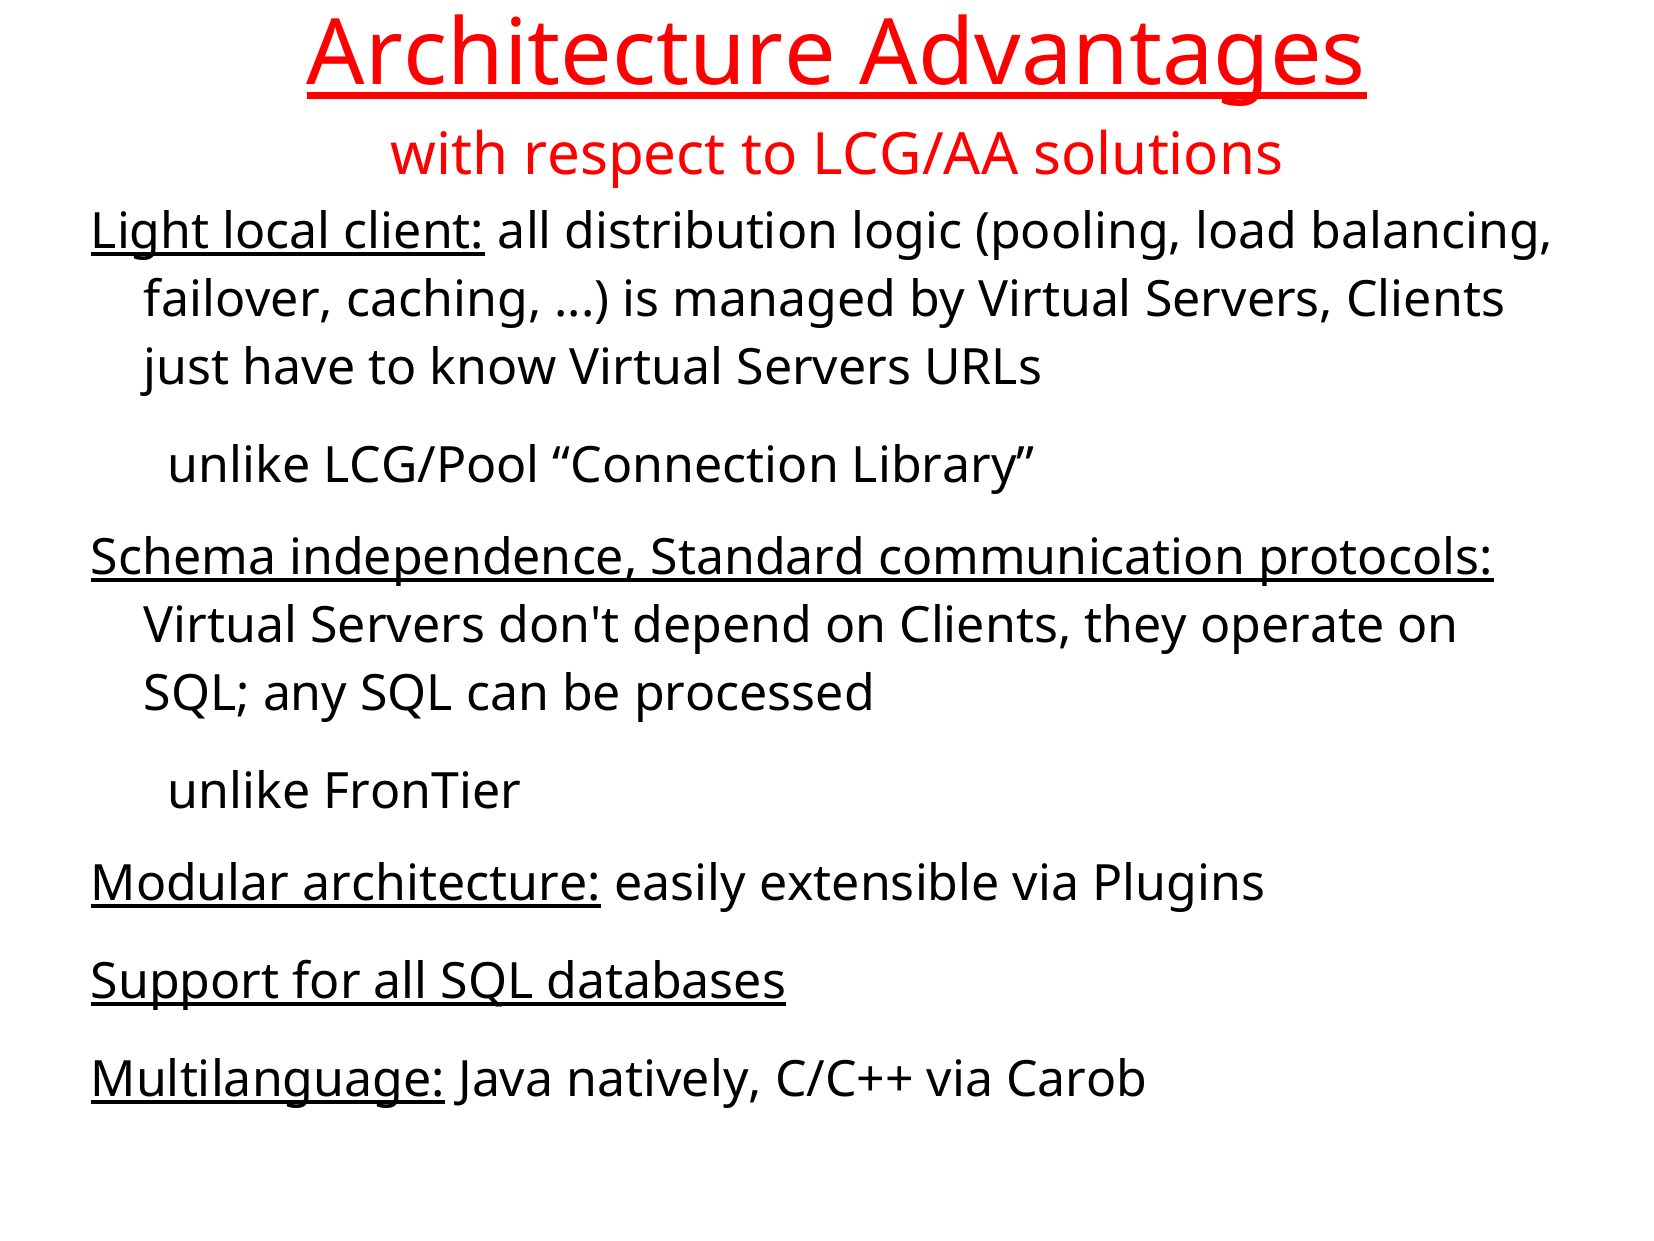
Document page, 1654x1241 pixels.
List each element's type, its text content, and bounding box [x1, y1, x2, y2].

title Architecture Advantages with respect to LCG/AA solutions [130, 0, 1543, 194]
list Light local client: all distribution logic (pooling, load balancing, failover, caching, ...) is managed by Virtual Servers, Clients just have to know Virtual Servers URLs unlike LCG/Pool “Connection Library” Schema independence, Standard communication protocols: Virtual Servers don't depend on Clients, they operate on SQL; any SQL can be processed unlike FronTier Modular architecture: easily extensible via Plugins Support for all SQL databases Multilanguage: Java natively, C/C++ via Carob [73, 194, 1562, 1118]
